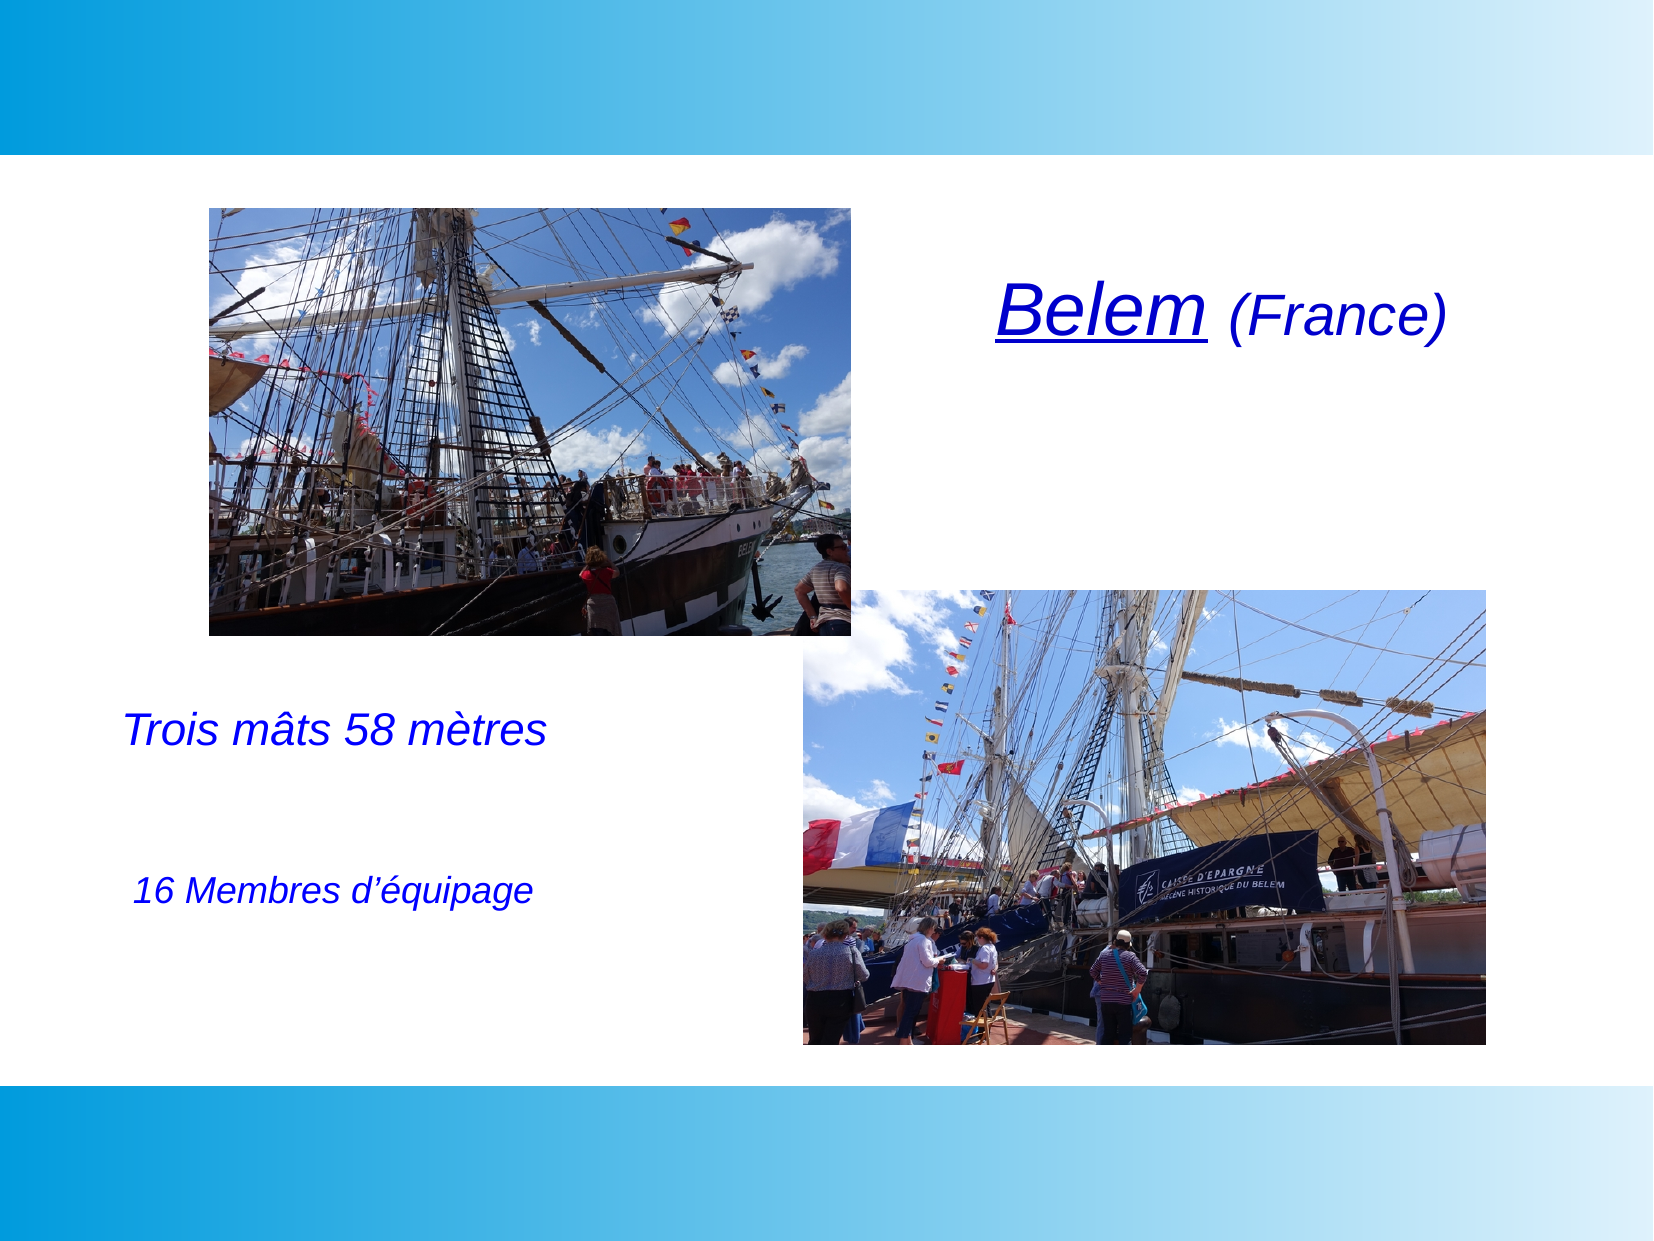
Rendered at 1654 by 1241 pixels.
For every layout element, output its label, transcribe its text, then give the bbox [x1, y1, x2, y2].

text_box 16 Membres d’équipage [118, 862, 549, 920]
text_box Belem (France) [980, 259, 1465, 378]
picture [209, 208, 1486, 1045]
text_box Trois mâts 58 mètres [106, 696, 567, 805]
